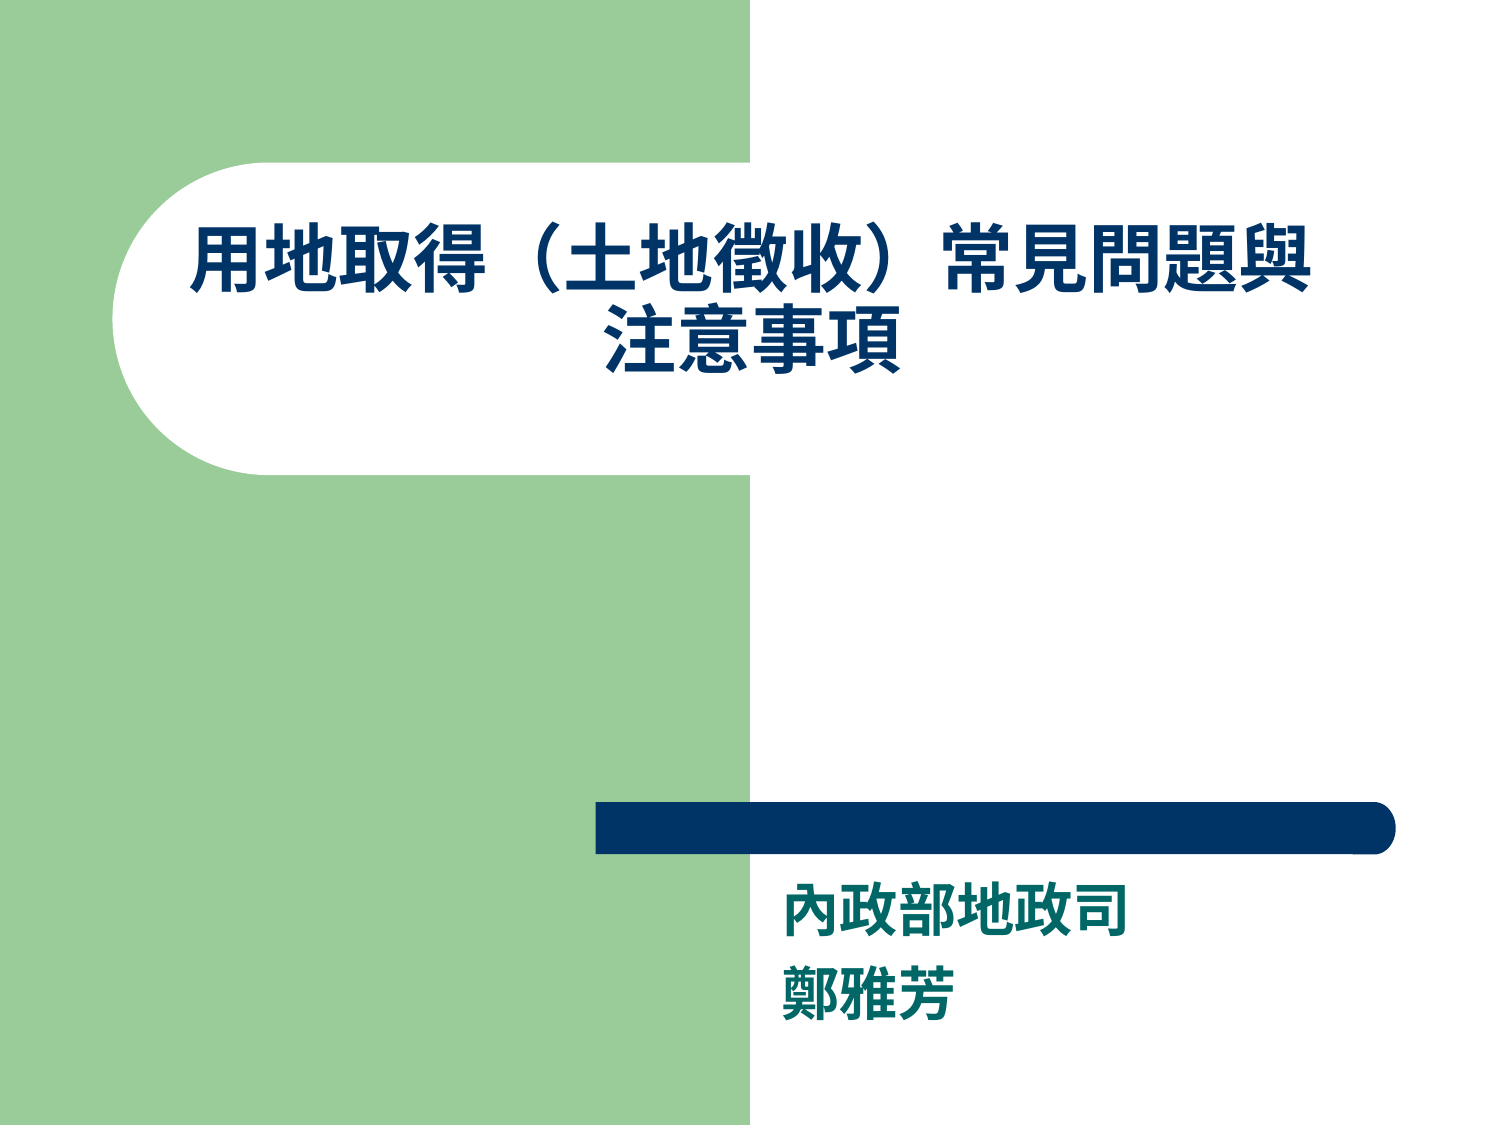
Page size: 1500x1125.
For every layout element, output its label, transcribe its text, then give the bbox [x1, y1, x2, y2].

title 用地取得（土地徵收）常見問題與注意事項 [161, 190, 1341, 414]
subtitle 內政部地政司 鄭雅芳 [766, 857, 1377, 1035]
